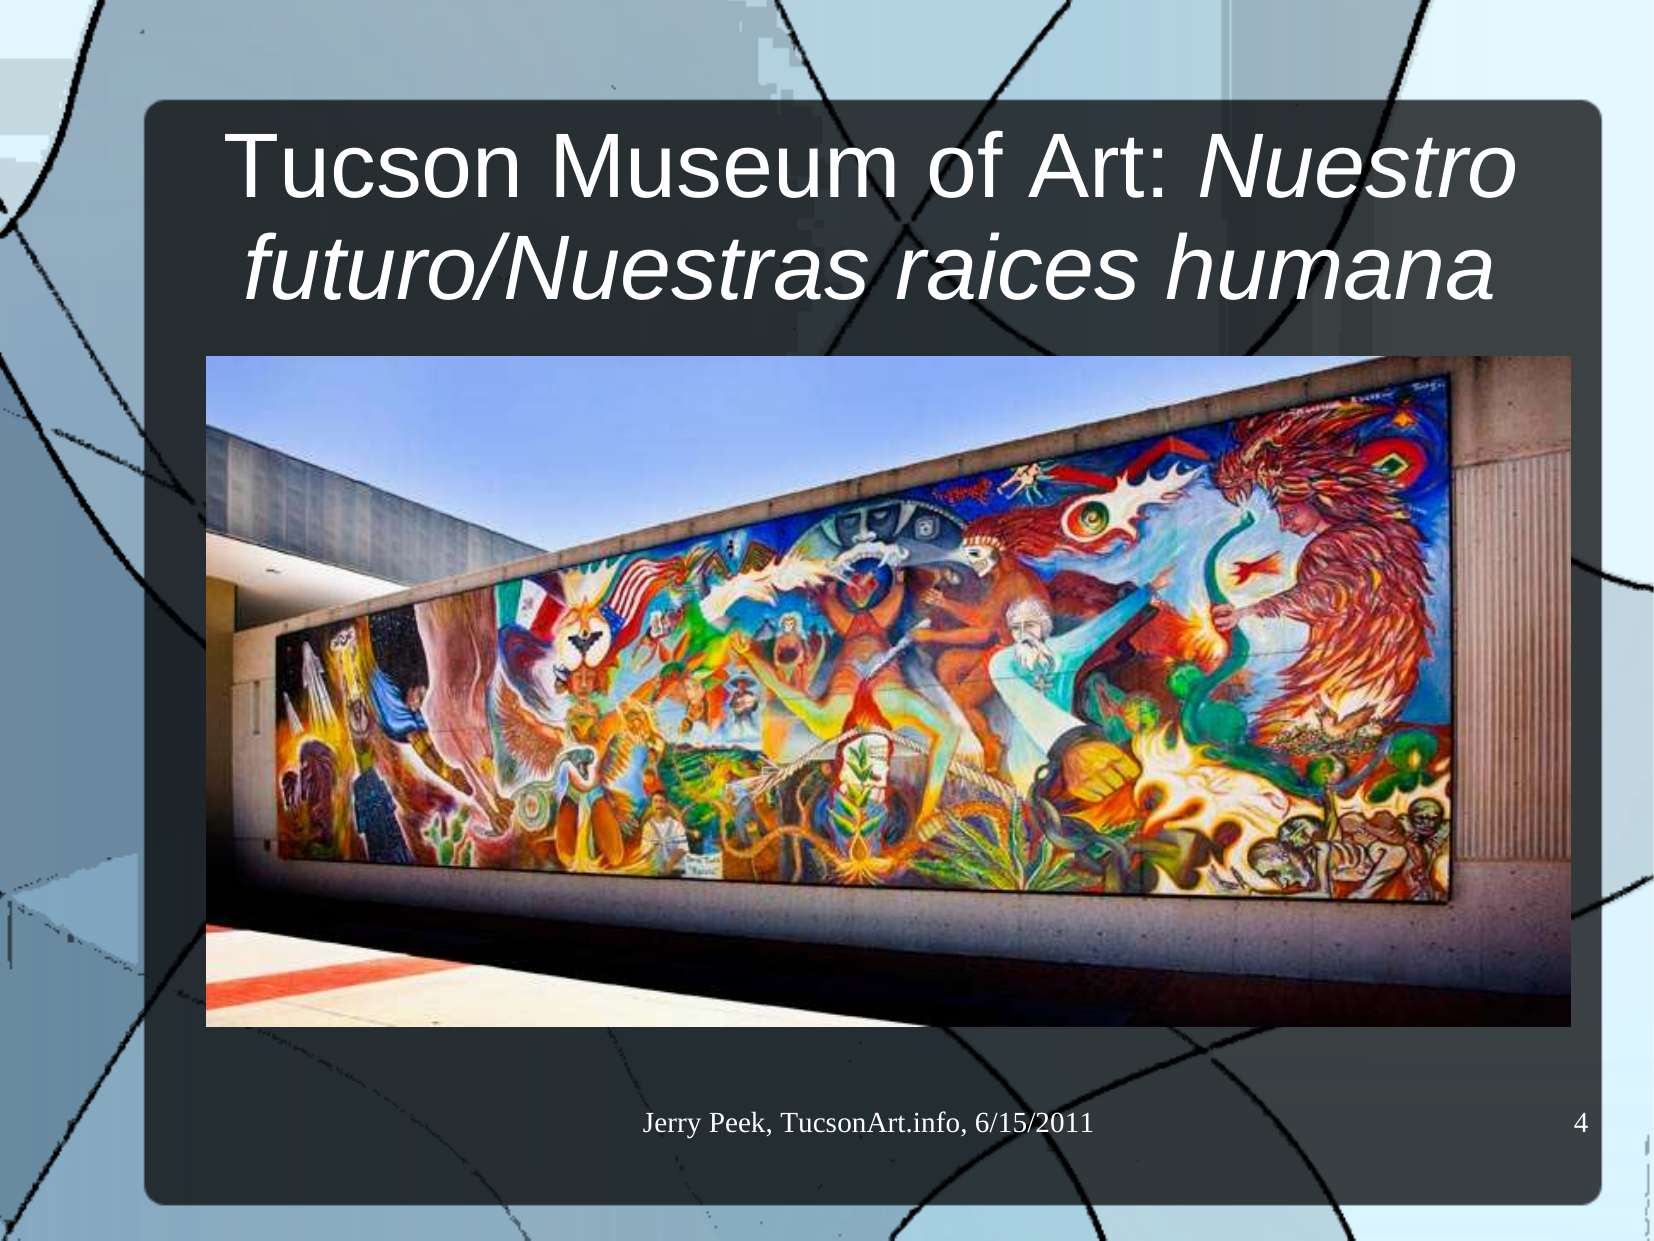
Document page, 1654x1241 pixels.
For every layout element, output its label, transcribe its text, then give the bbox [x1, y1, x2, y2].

picture [0, 0, 1654, 1241]
title Tucson Museum of Art: Nuestro futuro/Nuestras raices humana [159, 108, 1583, 325]
